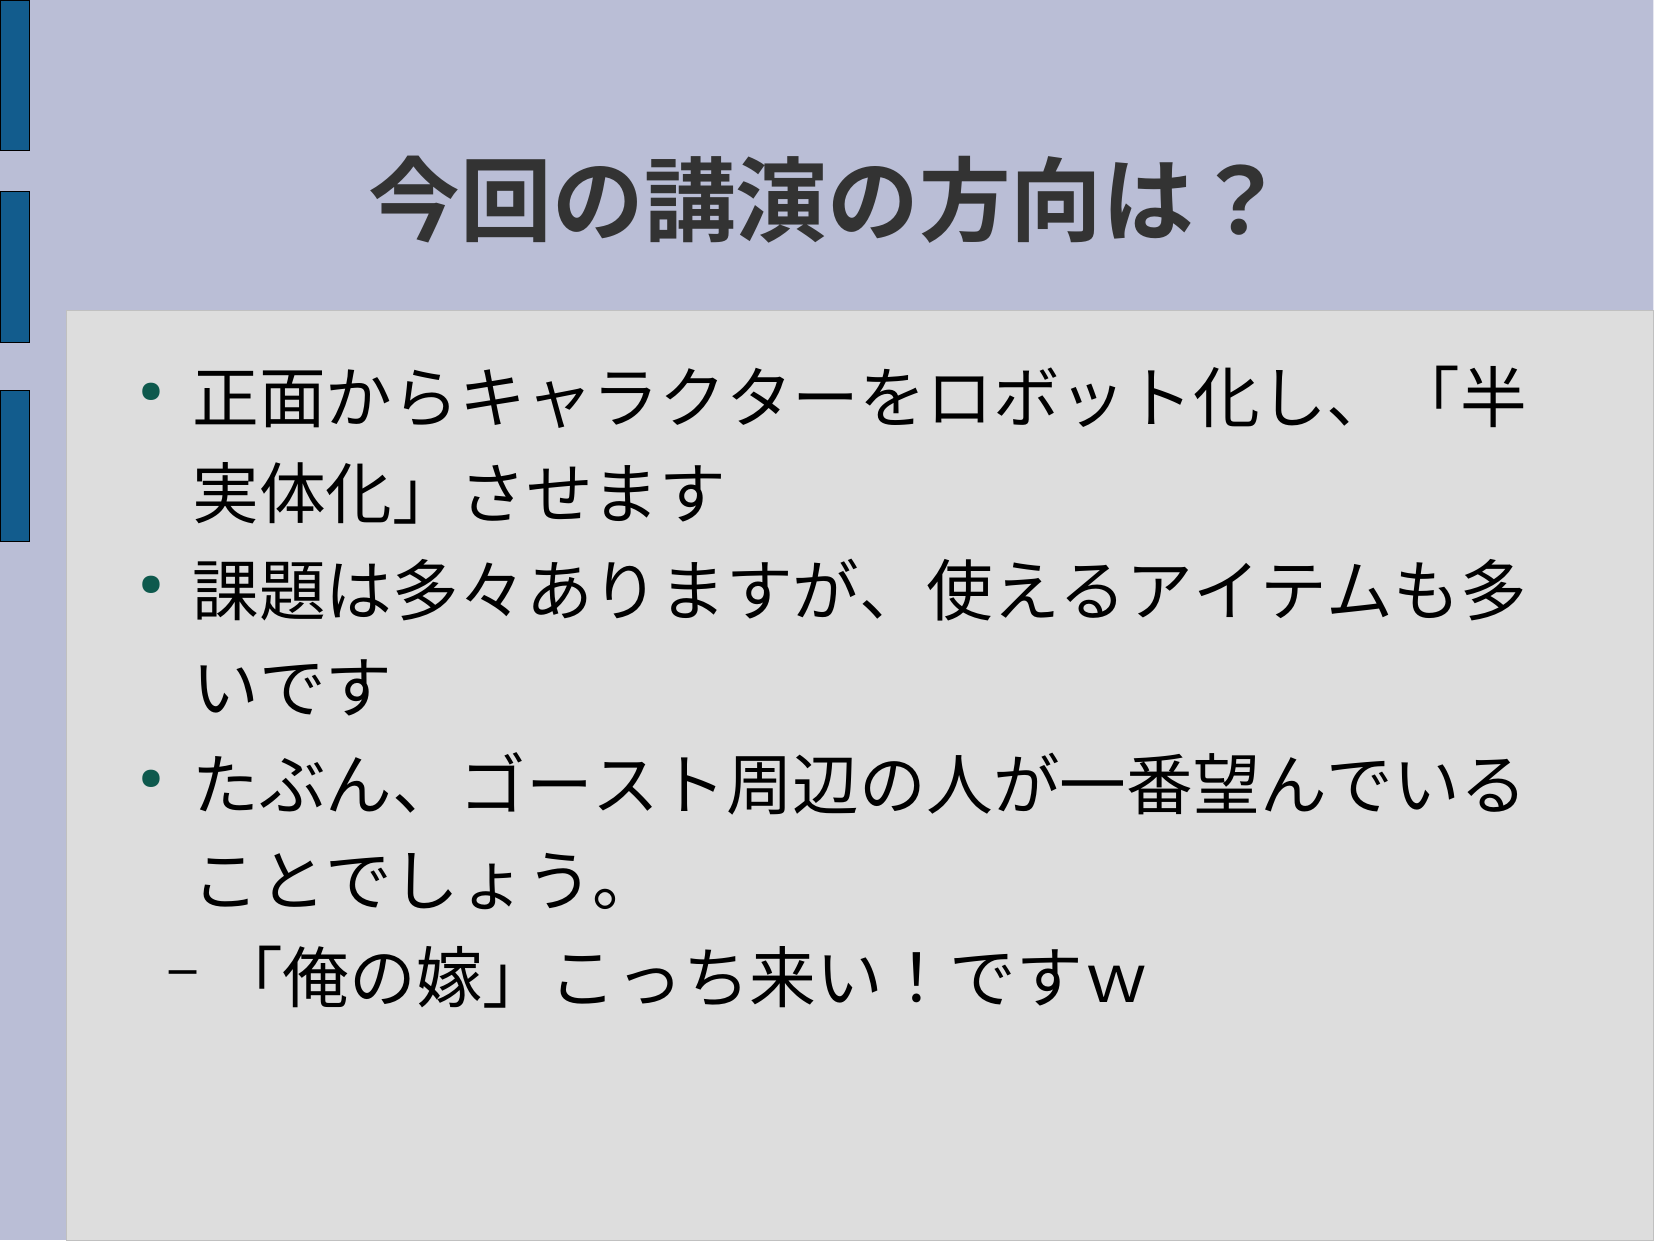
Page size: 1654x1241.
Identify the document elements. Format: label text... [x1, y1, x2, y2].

title 今回の講演の方向は？ [121, 98, 1534, 291]
list 正面からキャラクターをロボット化し、「半実体化」させます 課題は多々ありますが、使えるアイテムも多いです たぶん、ゴースト周辺の人が一番望んでいることでしょう。 「俺の嫁」こっち来い！ですｗ [121, 344, 1534, 1112]
